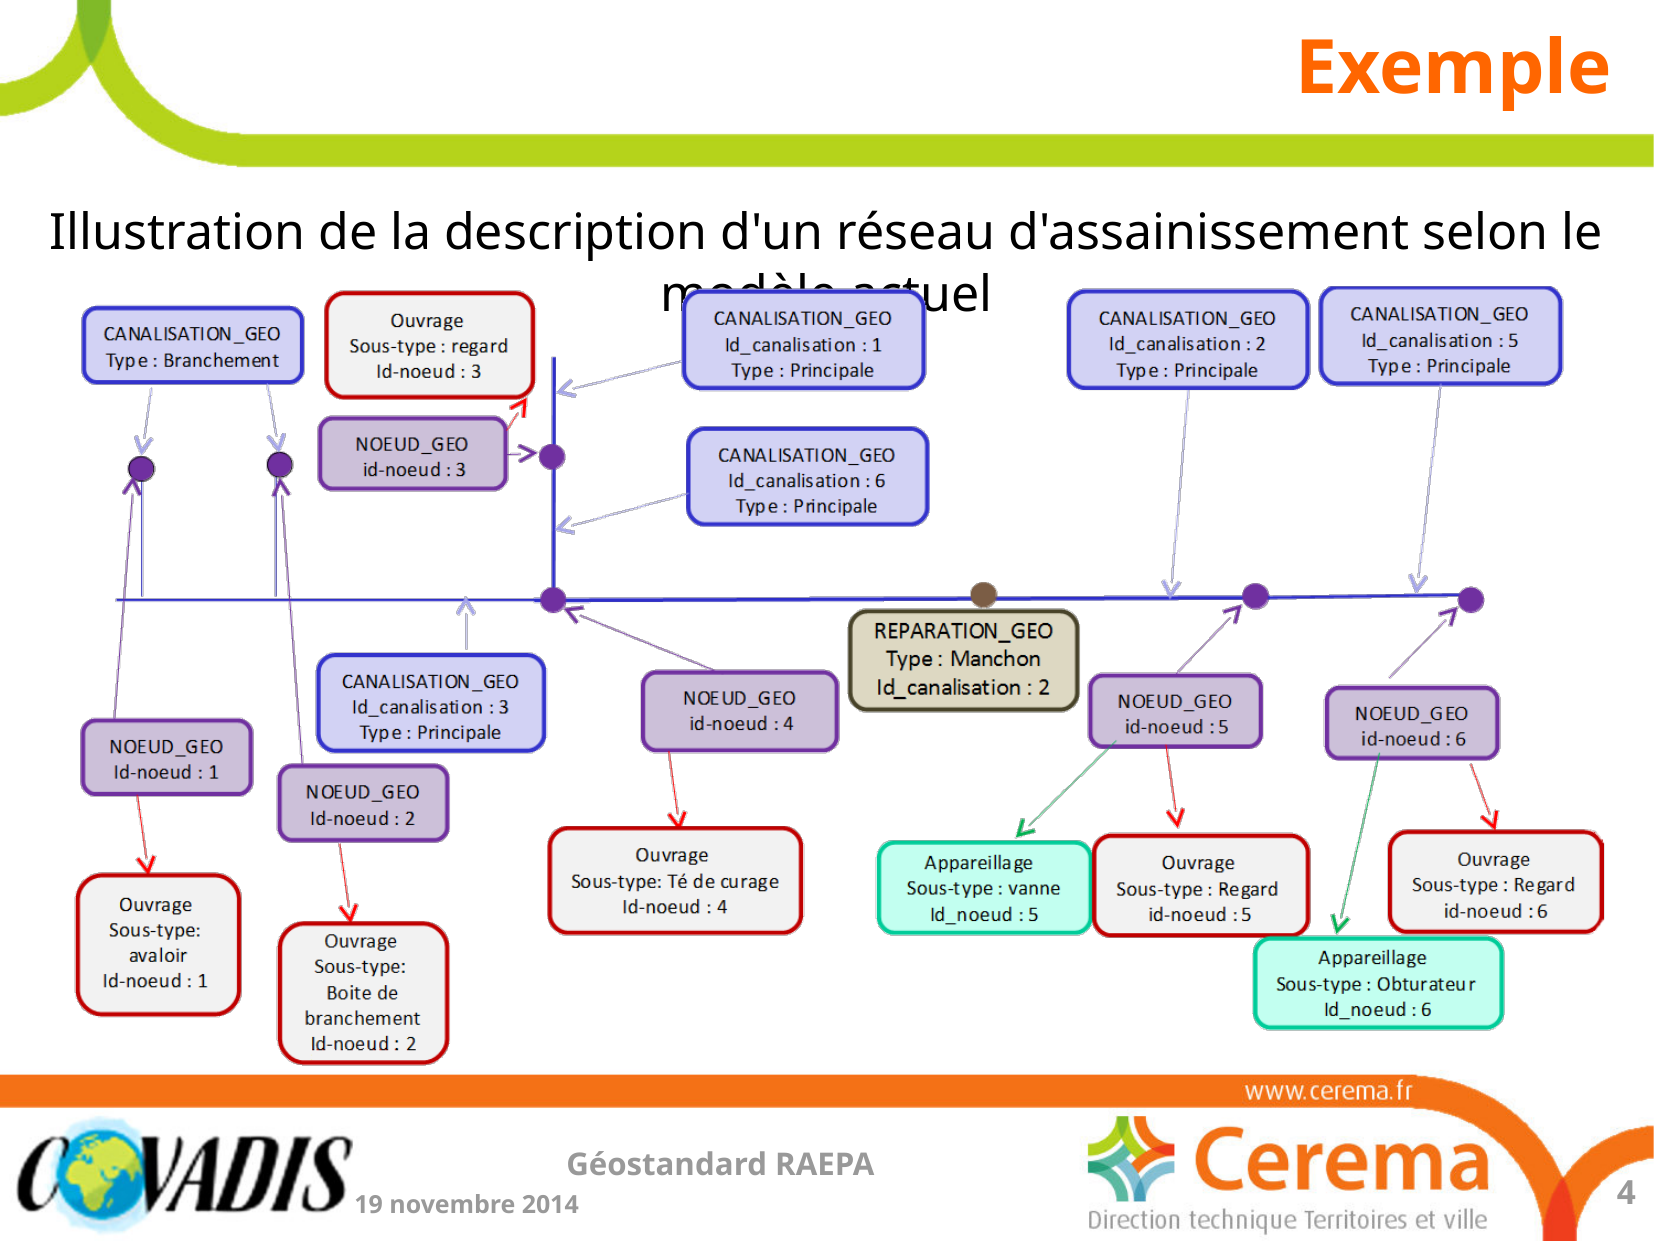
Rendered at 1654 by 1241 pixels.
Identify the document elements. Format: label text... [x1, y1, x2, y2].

title Exemple [177, 0, 1613, 172]
picture [0, 0, 1654, 1241]
list Illustration de la description d'un réseau d'assainissement selon le modèle actuel [35, 200, 1619, 262]
